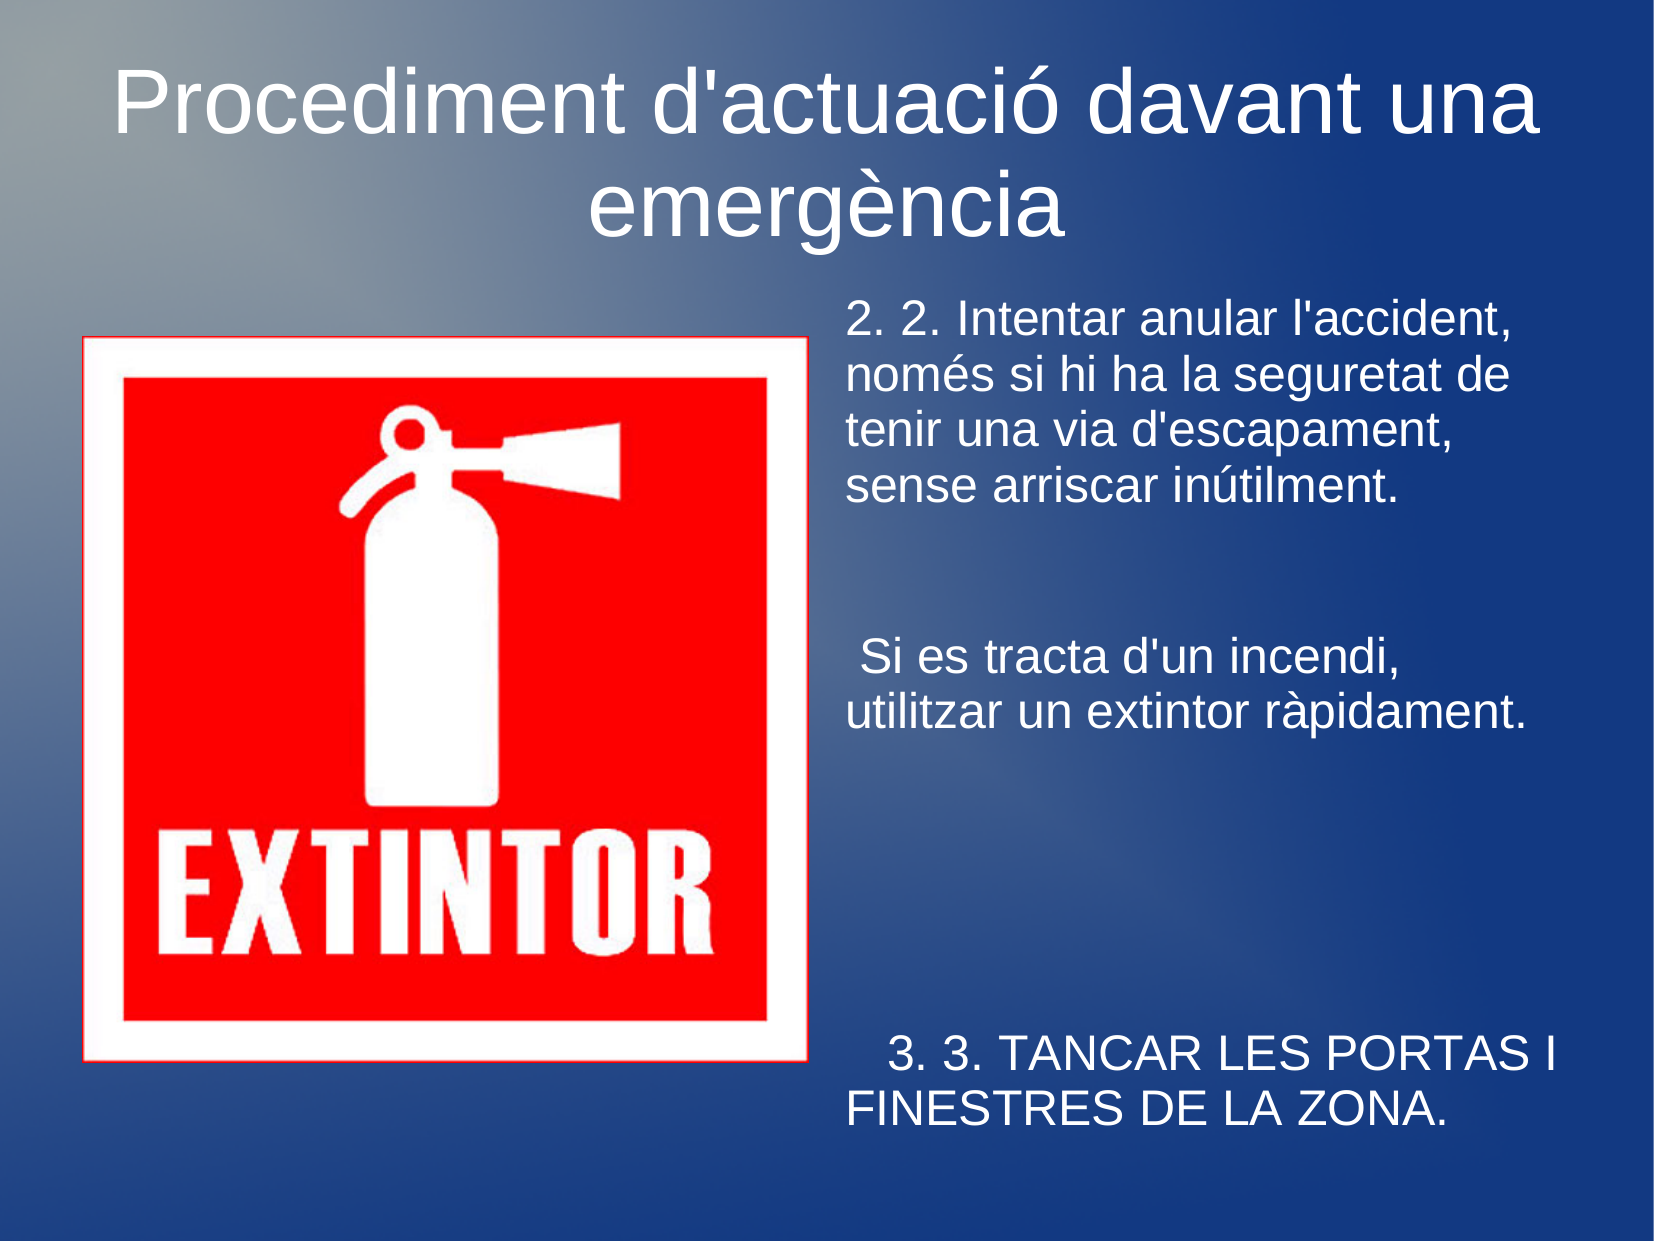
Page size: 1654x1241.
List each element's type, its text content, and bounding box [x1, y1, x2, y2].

picture [0, 0, 1654, 1241]
list 2. 2. Intentar anular l'accident, només si hi ha la seguretat de tenir una via d'escapament, sense arriscar inútilment. Si es tracta d'un incendi, utilitzar un extintor ràpidament. 3. 3. TANCAR LES PORTAS I FINESTRES DE LA ZONA. [845, 290, 1572, 1222]
title Procediment d'actuació davant una emergència [82, 49, 1571, 257]
